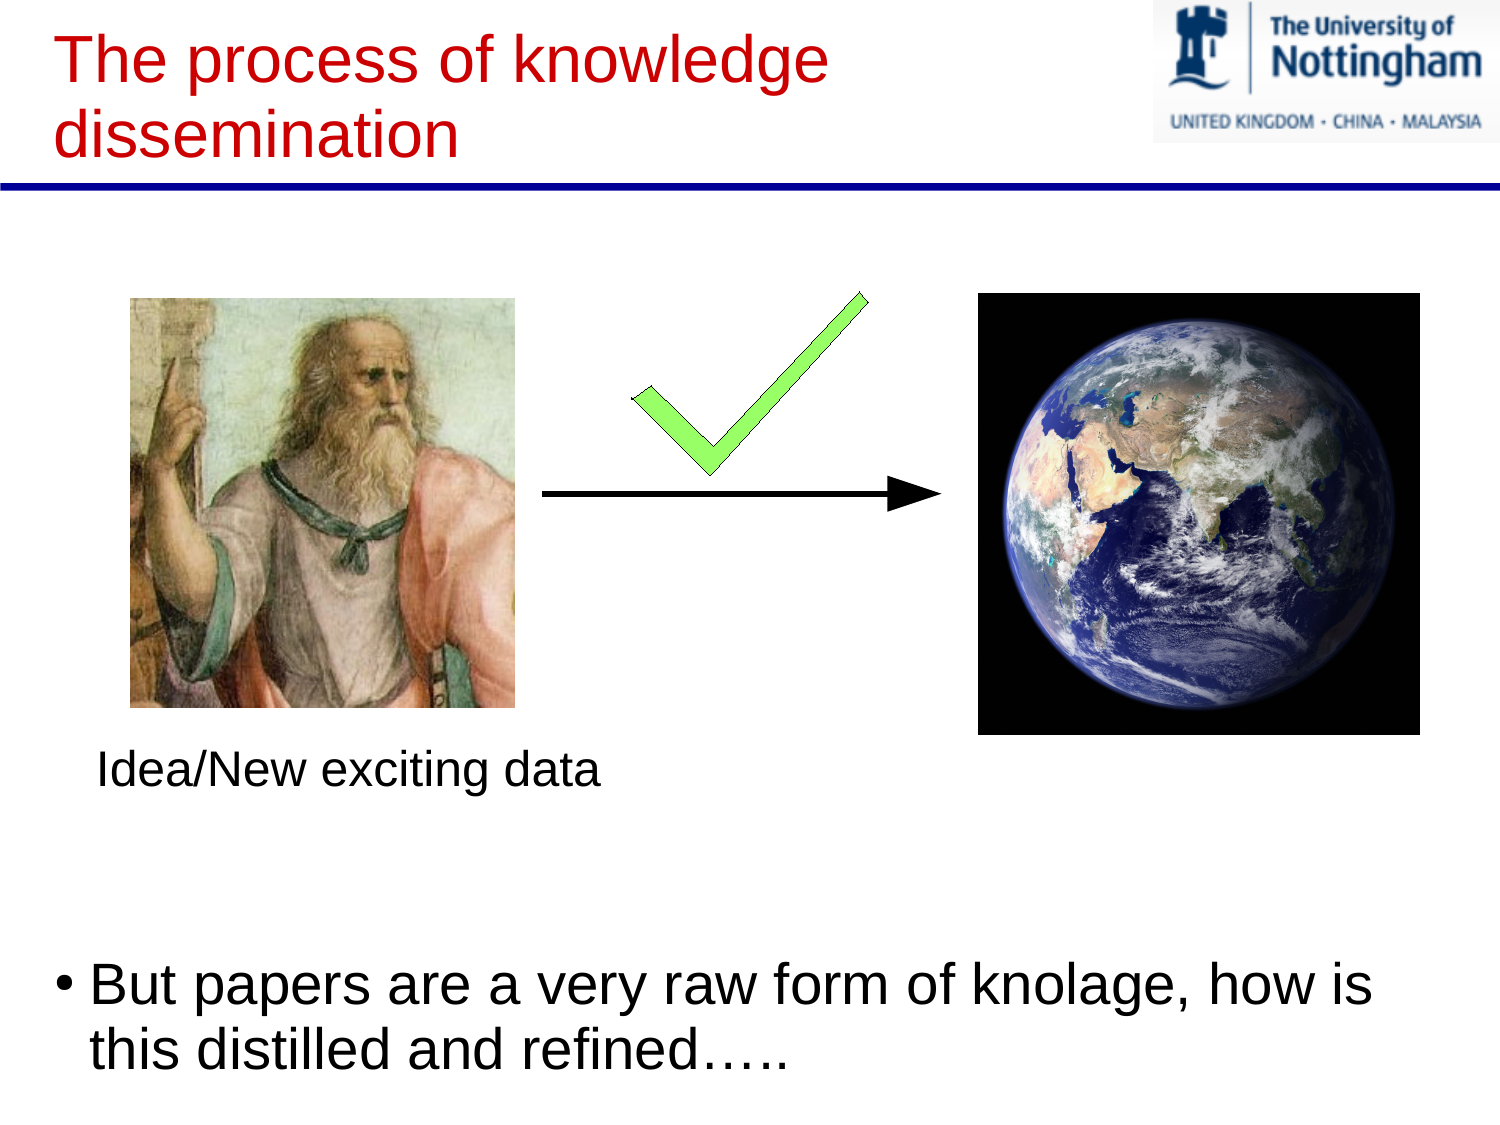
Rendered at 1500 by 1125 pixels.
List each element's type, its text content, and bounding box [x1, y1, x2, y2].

text_box [631, 291, 869, 476]
picture [1153, 0, 1500, 143]
picture [130, 298, 515, 709]
picture [978, 293, 1420, 735]
text_box But papers are a very raw form of knolage, how is this distilled and refined….. [39, 944, 1487, 1089]
text_box The process of knowledge dissemination [38, 14, 1089, 198]
text_box Idea/New exciting data [19, 733, 642, 925]
